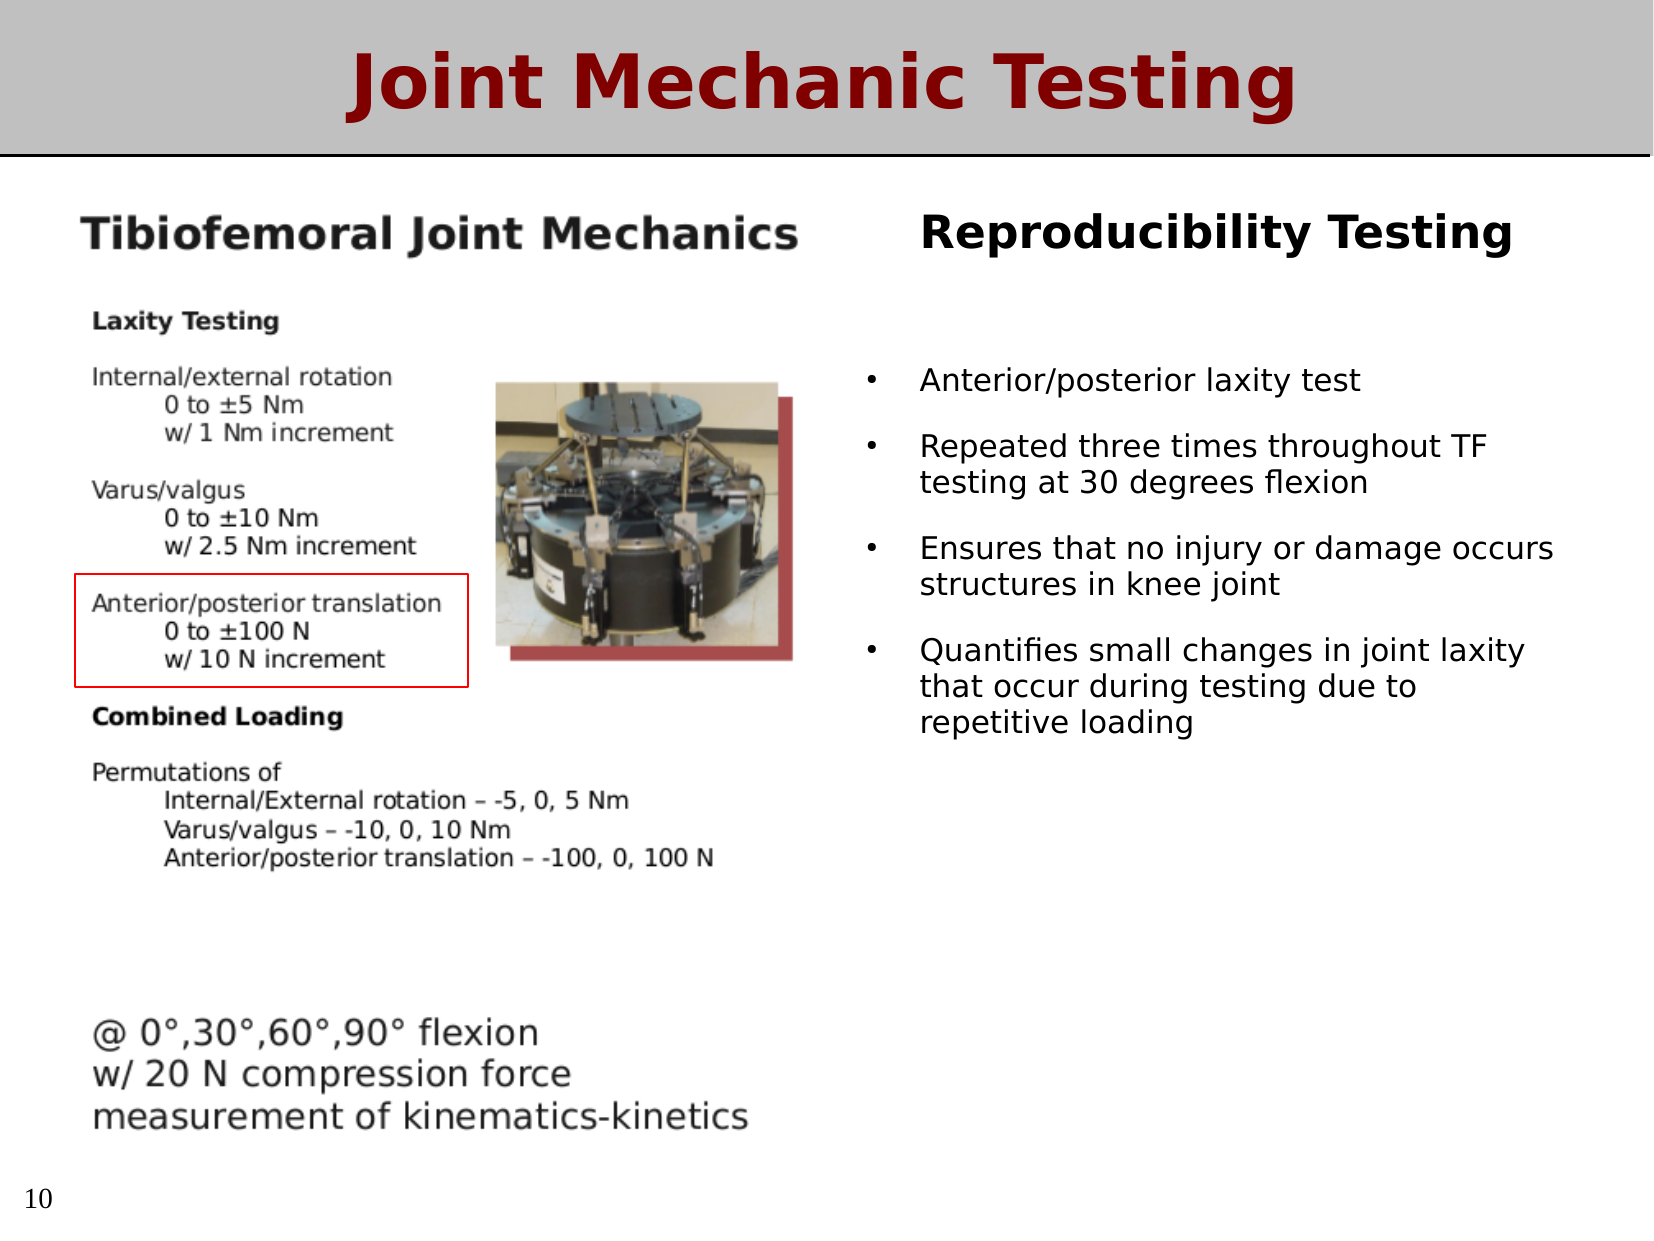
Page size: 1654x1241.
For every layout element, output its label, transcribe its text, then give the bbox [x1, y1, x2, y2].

text_box [75, 574, 468, 687]
text_box [0, 0, 1654, 156]
text_box Joint Mechanic Testing [0, 31, 1651, 134]
list Reproducibility Testing Anterior/posterior laxity test Repeated three times throughout TF testing at 30 degrees flexion Ensures that no injury or damage occurs structures in knee joint Quantifies small changes in joint laxity that occur during testing due to repetitive loading [848, 206, 1576, 926]
picture [69, 187, 826, 1185]
